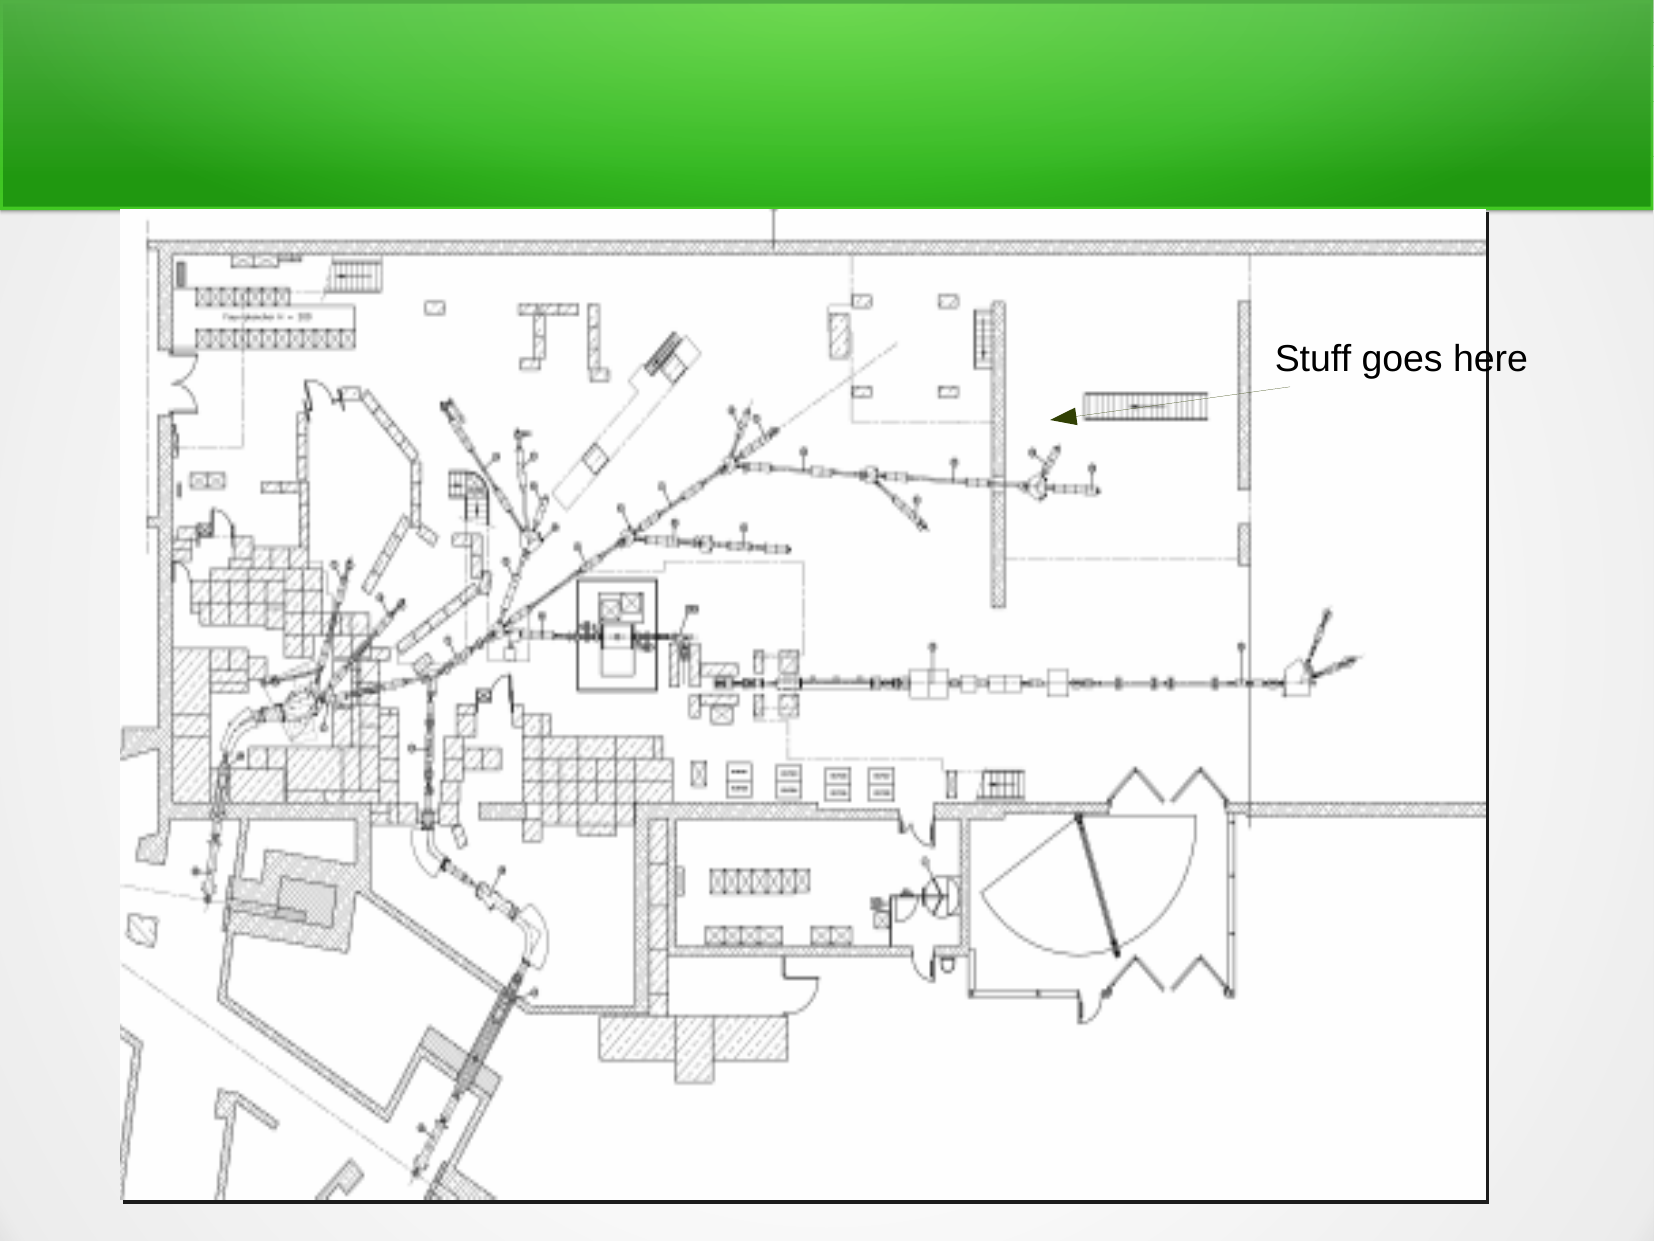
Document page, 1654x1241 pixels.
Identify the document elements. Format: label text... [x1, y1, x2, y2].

text_box Stuff goes here [1260, 330, 1636, 387]
picture [120, 209, 1486, 1201]
